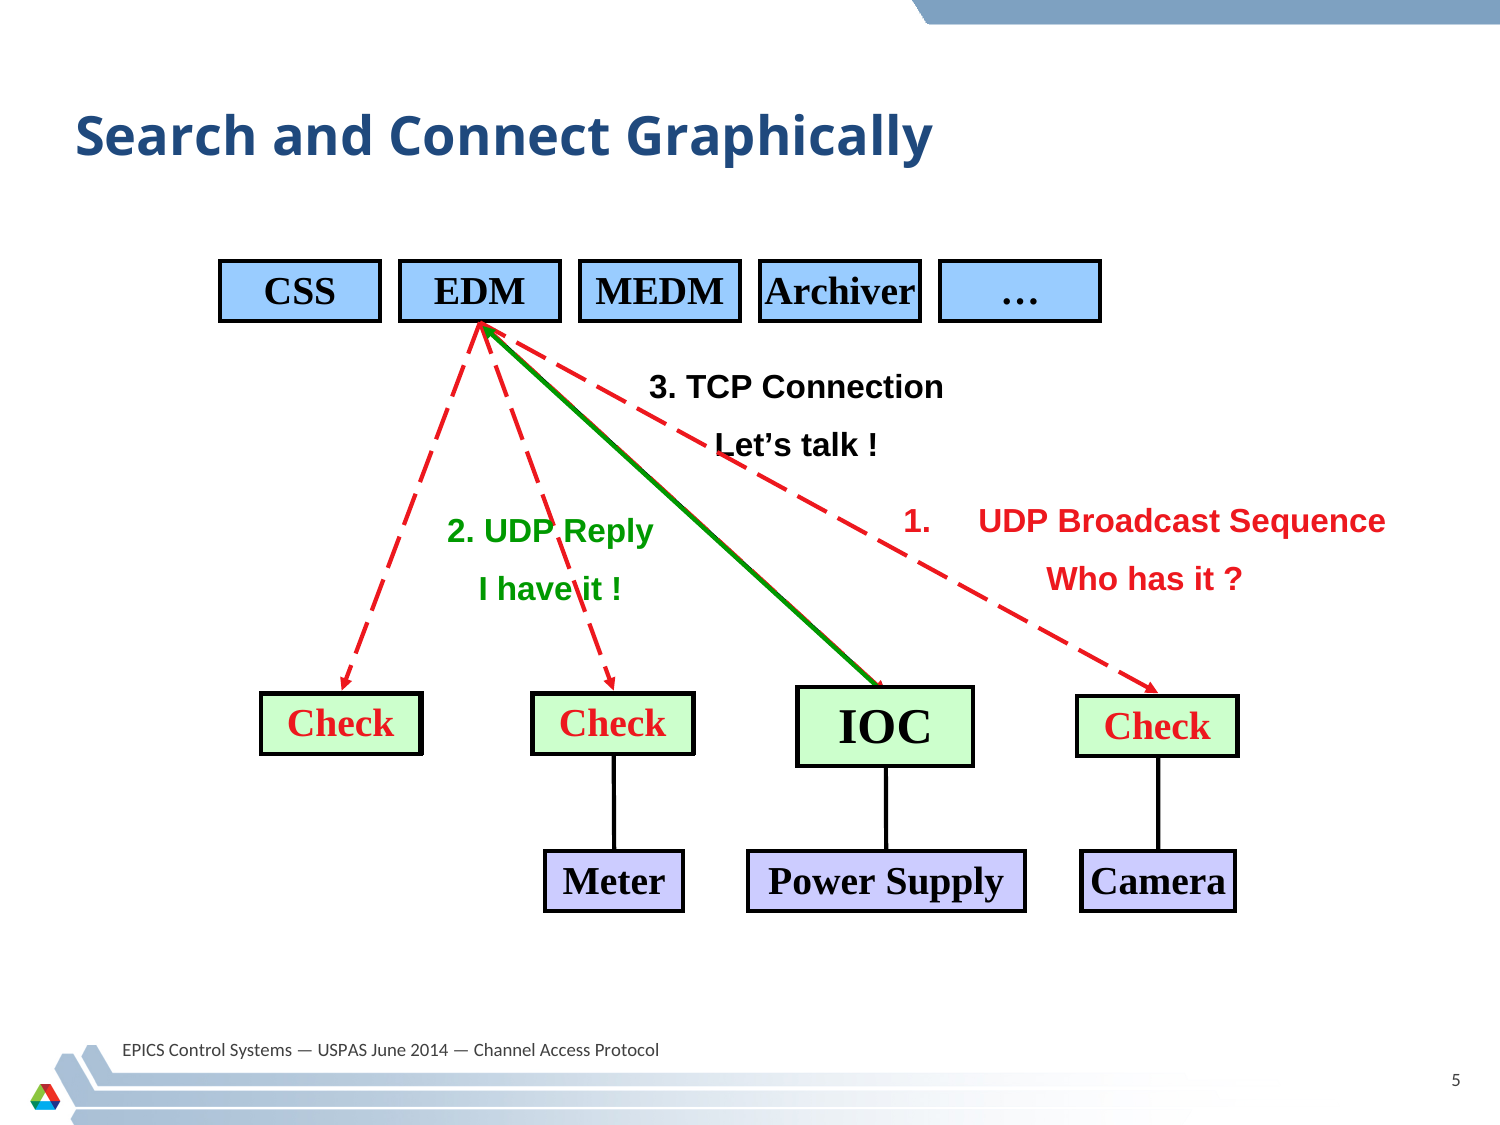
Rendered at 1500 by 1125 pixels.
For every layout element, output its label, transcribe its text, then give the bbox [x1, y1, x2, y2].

text_box 3. TCP Connection Let’s talk ! [632, 360, 961, 472]
picture [0, 0, 1500, 26]
text_box Camera [1081, 850, 1236, 911]
text_box … [940, 260, 1101, 321]
picture [0, 1037, 1500, 1125]
text_box MEDM [579, 260, 741, 321]
text_box Power Supply [747, 850, 1025, 911]
text_box 2. UDP Reply I have it ! [430, 504, 672, 616]
text_box Meter [545, 850, 684, 911]
text_box IOC [797, 686, 974, 766]
text_box Archiver [759, 260, 921, 321]
text_box UDP Broadcast Sequence Who has it ? [859, 495, 1431, 606]
text_box EDM [399, 260, 560, 321]
title Search and Connect Graphically [75, 103, 1426, 167]
text_box Check [532, 693, 693, 754]
text_box CSS [220, 260, 380, 321]
text_box Check [260, 693, 421, 754]
text_box Check [1077, 696, 1238, 757]
